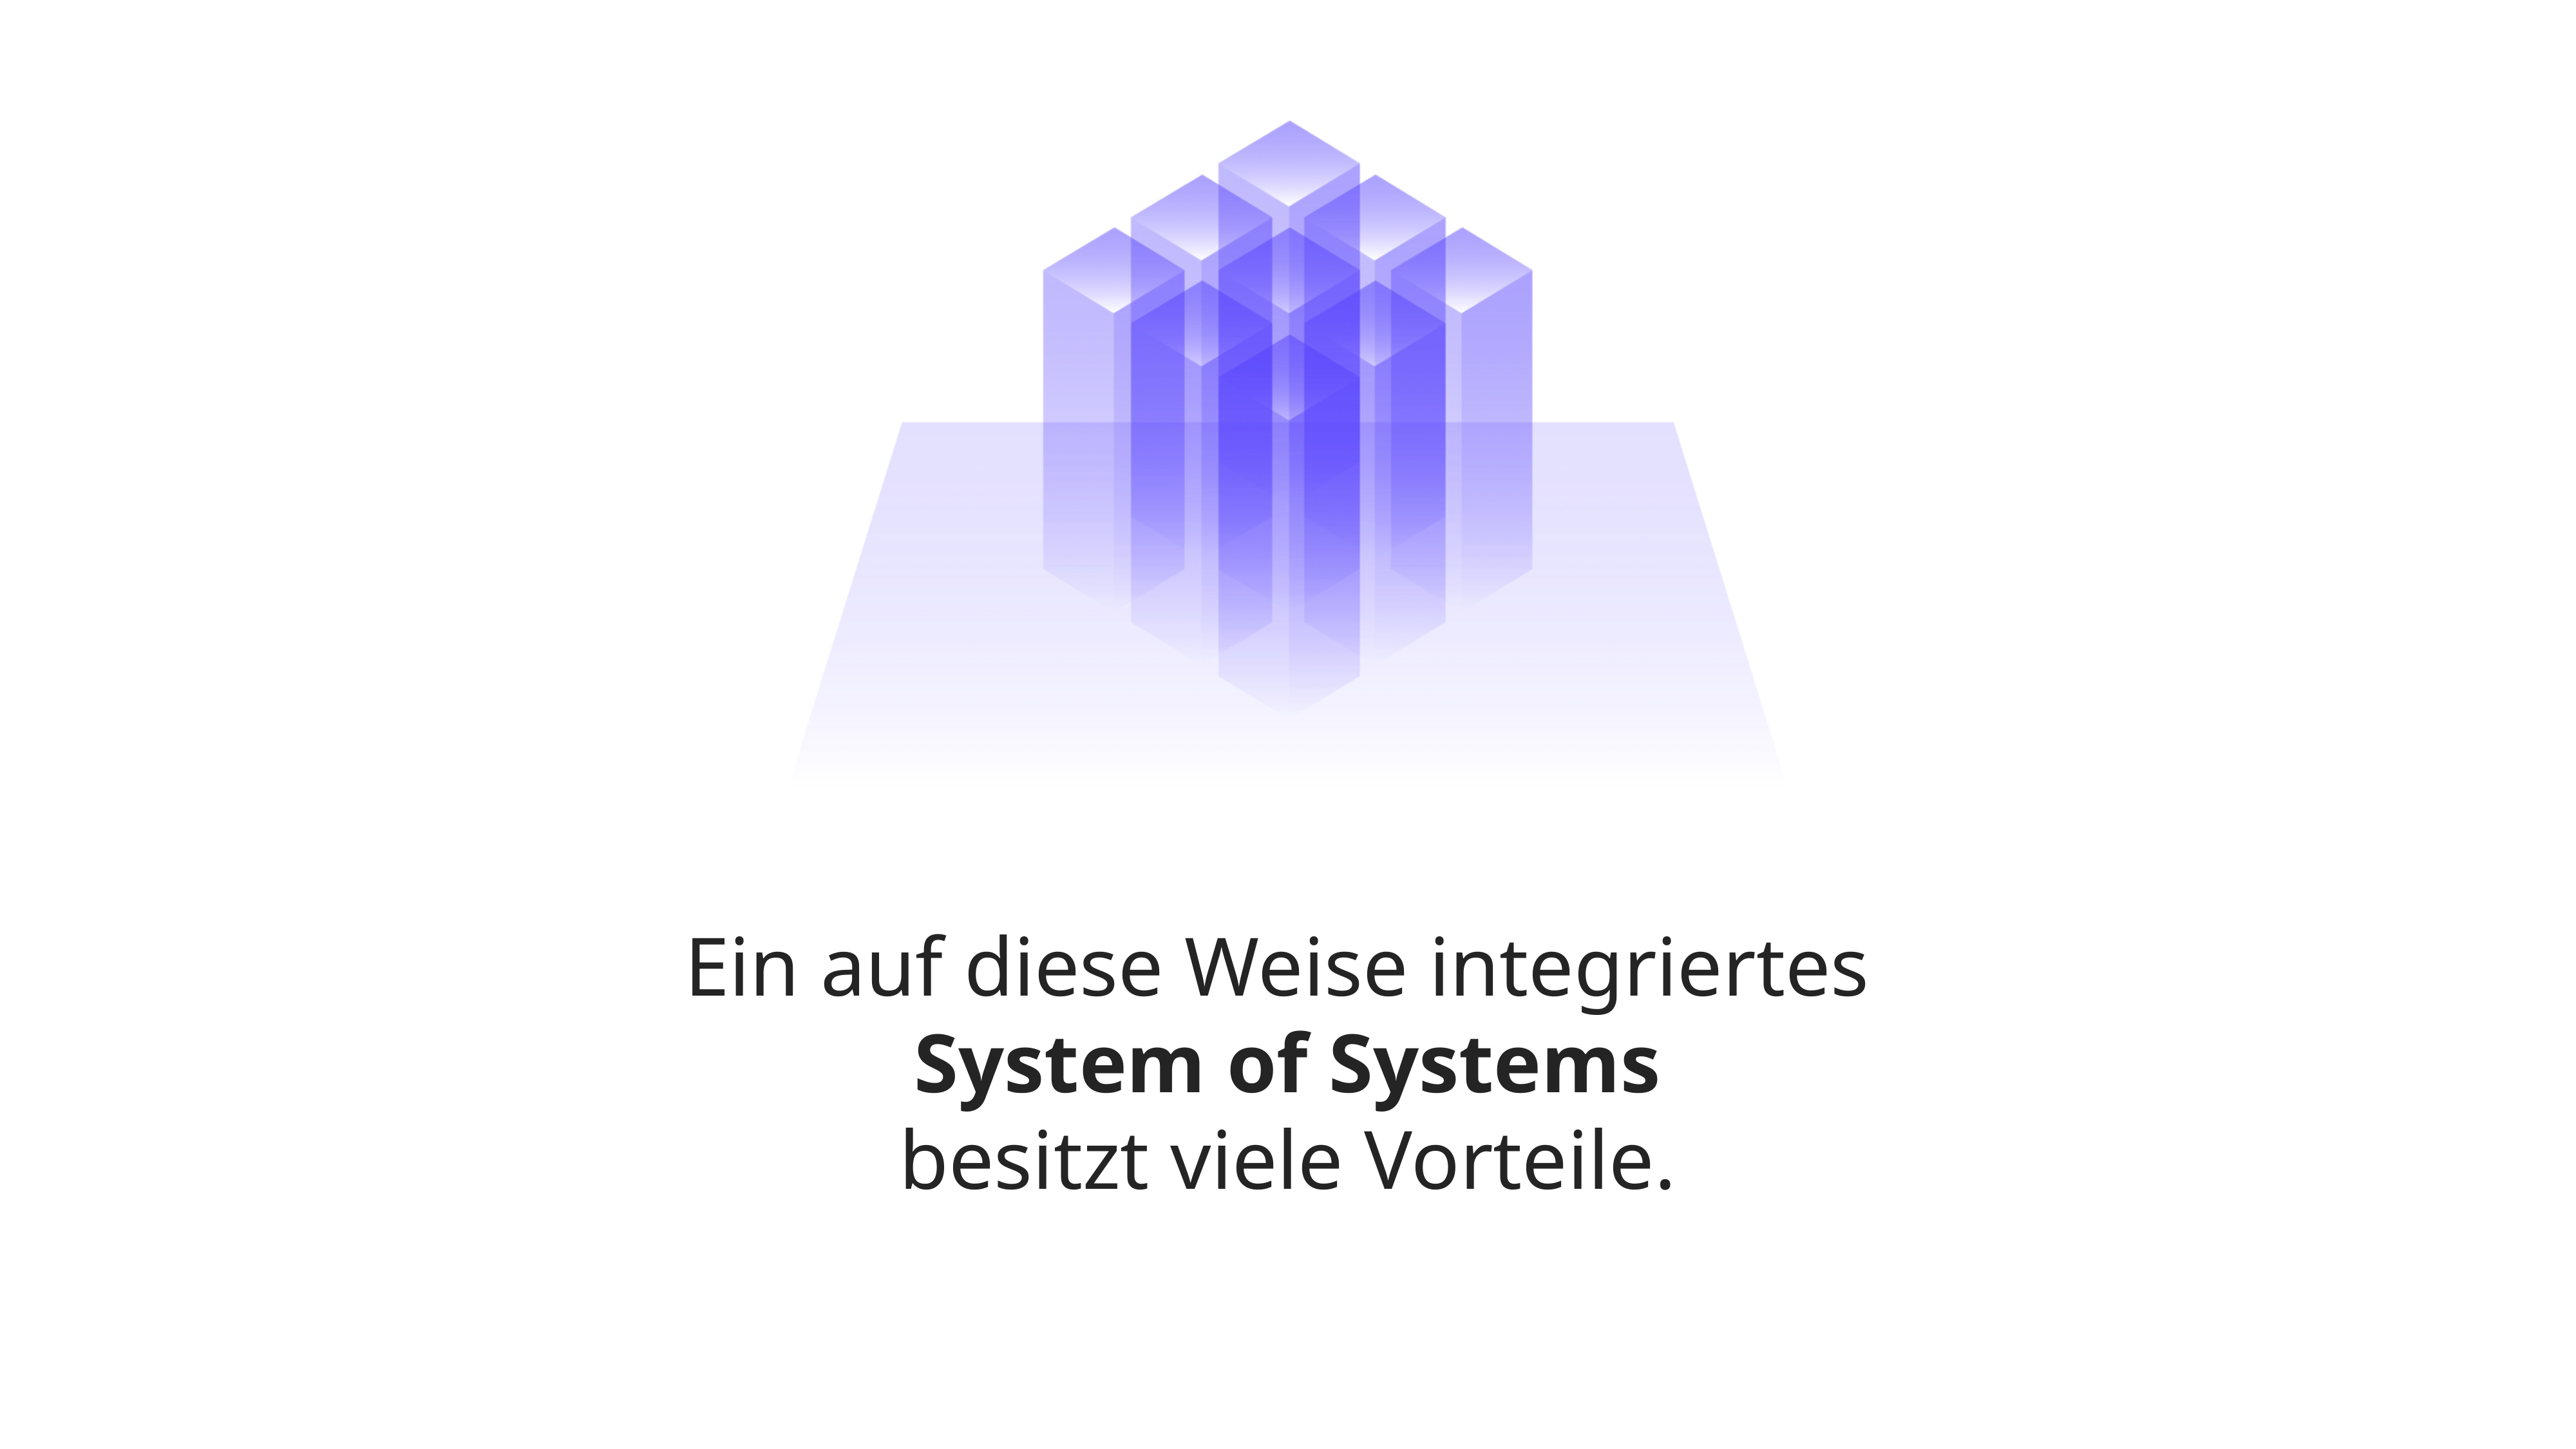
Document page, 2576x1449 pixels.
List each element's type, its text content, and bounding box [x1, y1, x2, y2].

list Ein auf diese Weise integriertes System of Systems besitzt viele Vorteile. [301, 775, 2275, 1345]
picture [787, 120, 1789, 790]
